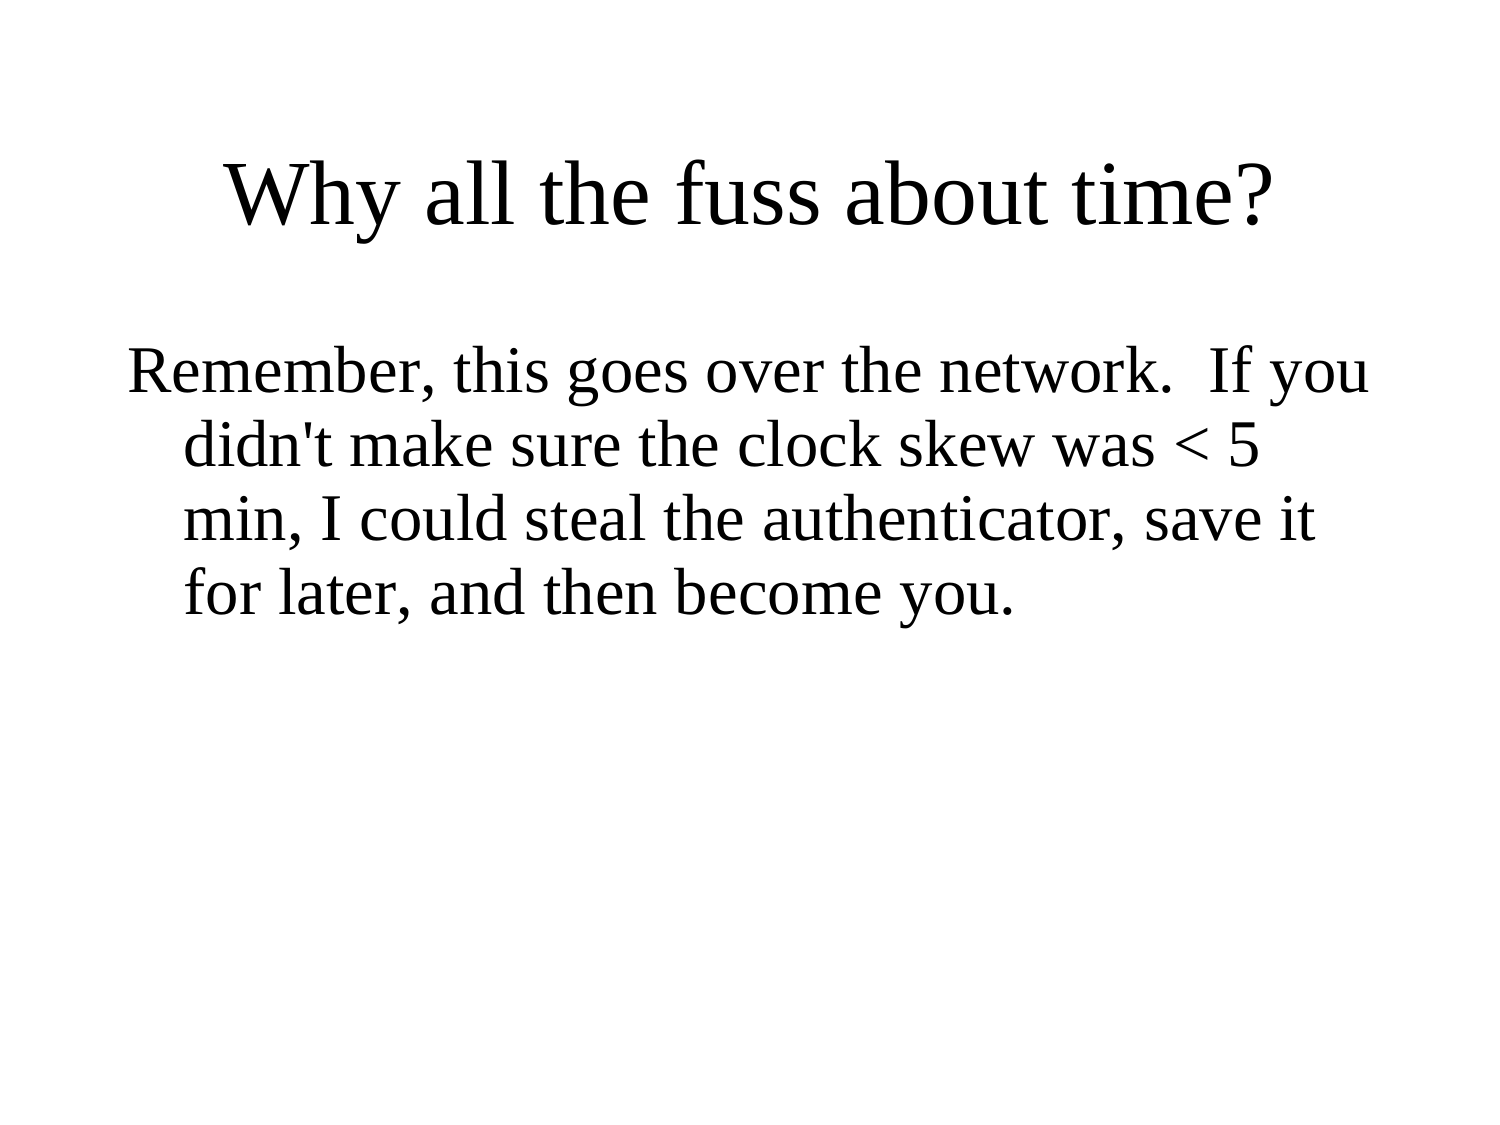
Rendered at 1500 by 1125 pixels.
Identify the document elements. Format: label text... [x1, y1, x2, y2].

list Remember, this goes over the network. If you didn't make sure the clock skew was < 5 min, I could steal the authenticator, save it for later, and then become you. [112, 324, 1388, 1001]
title Why all the fuss about time? [112, 99, 1388, 288]
